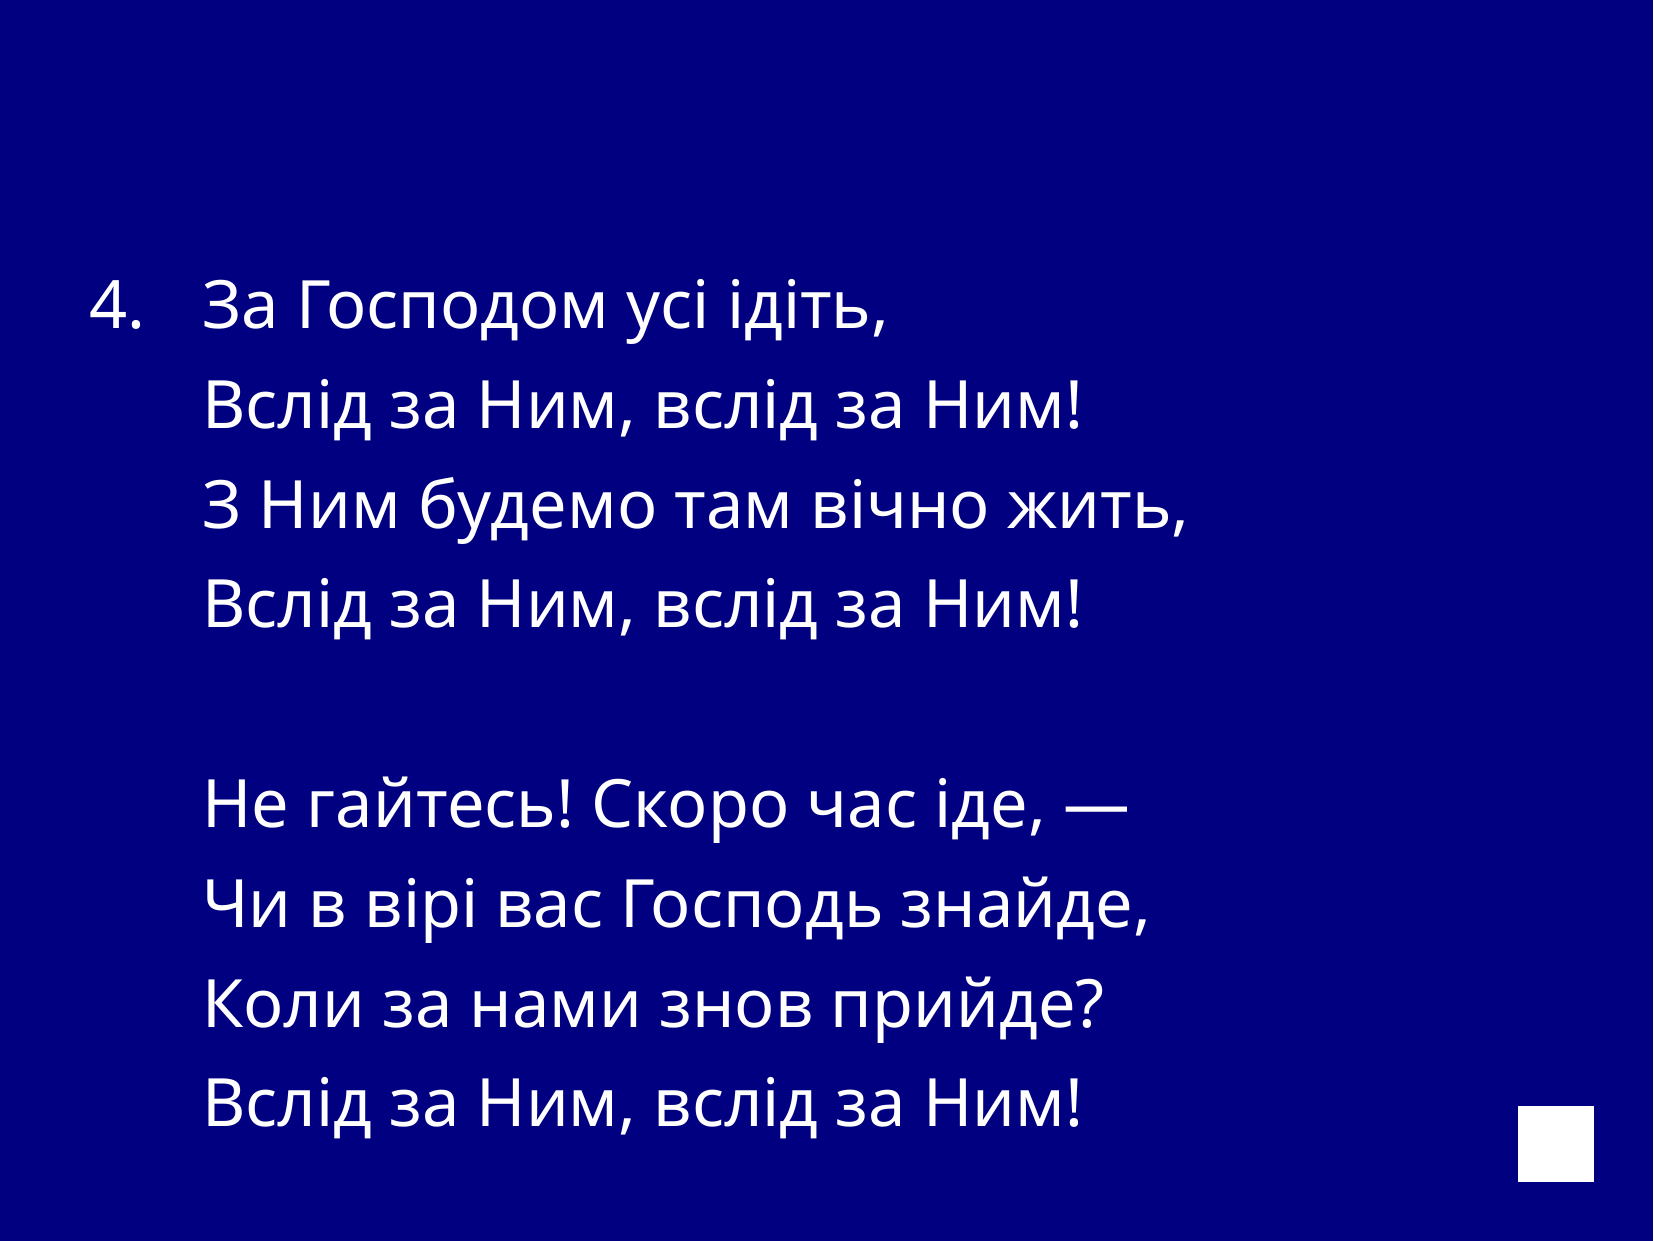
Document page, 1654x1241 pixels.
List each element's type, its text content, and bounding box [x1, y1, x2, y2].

text_box 4. За Господом усі ідіть, Вслід за Ним, вслід за Ним! З Ним будемо там вічно жить, Вслід за Ним, вслід за Ним! Не гайтесь! Скоро час іде, ― Чи в вірі вас Господь знайде, Коли за нами знов прийде? Вслід за Ним, вслід за Ним! [75, 150, 1576, 1163]
text_box [1518, 1106, 1594, 1182]
